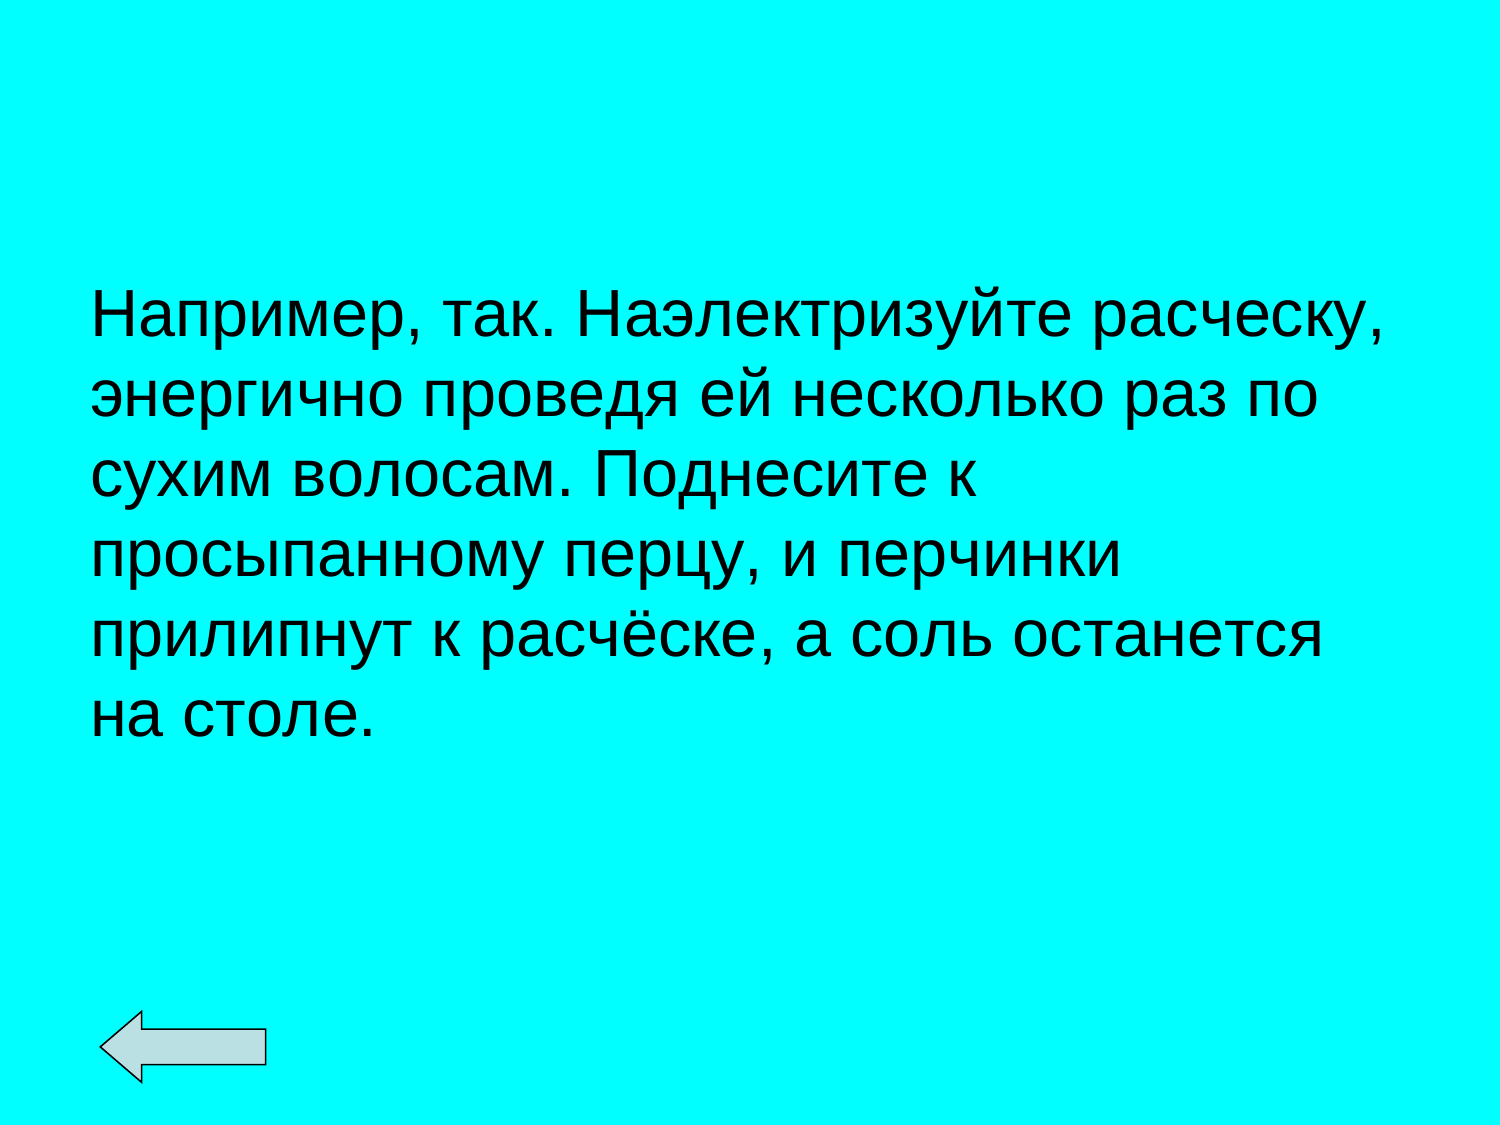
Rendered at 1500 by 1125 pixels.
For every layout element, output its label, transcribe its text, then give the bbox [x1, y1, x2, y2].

list Например, так. Наэлектризуйте расческу, энергично проведя ей несколько раз по сухим волосам. Поднесите к просыпанному перцу, и перчинки прилипнут к расчёске, а соль останется на столе. [75, 262, 1426, 1005]
text_box [100, 1011, 266, 1083]
